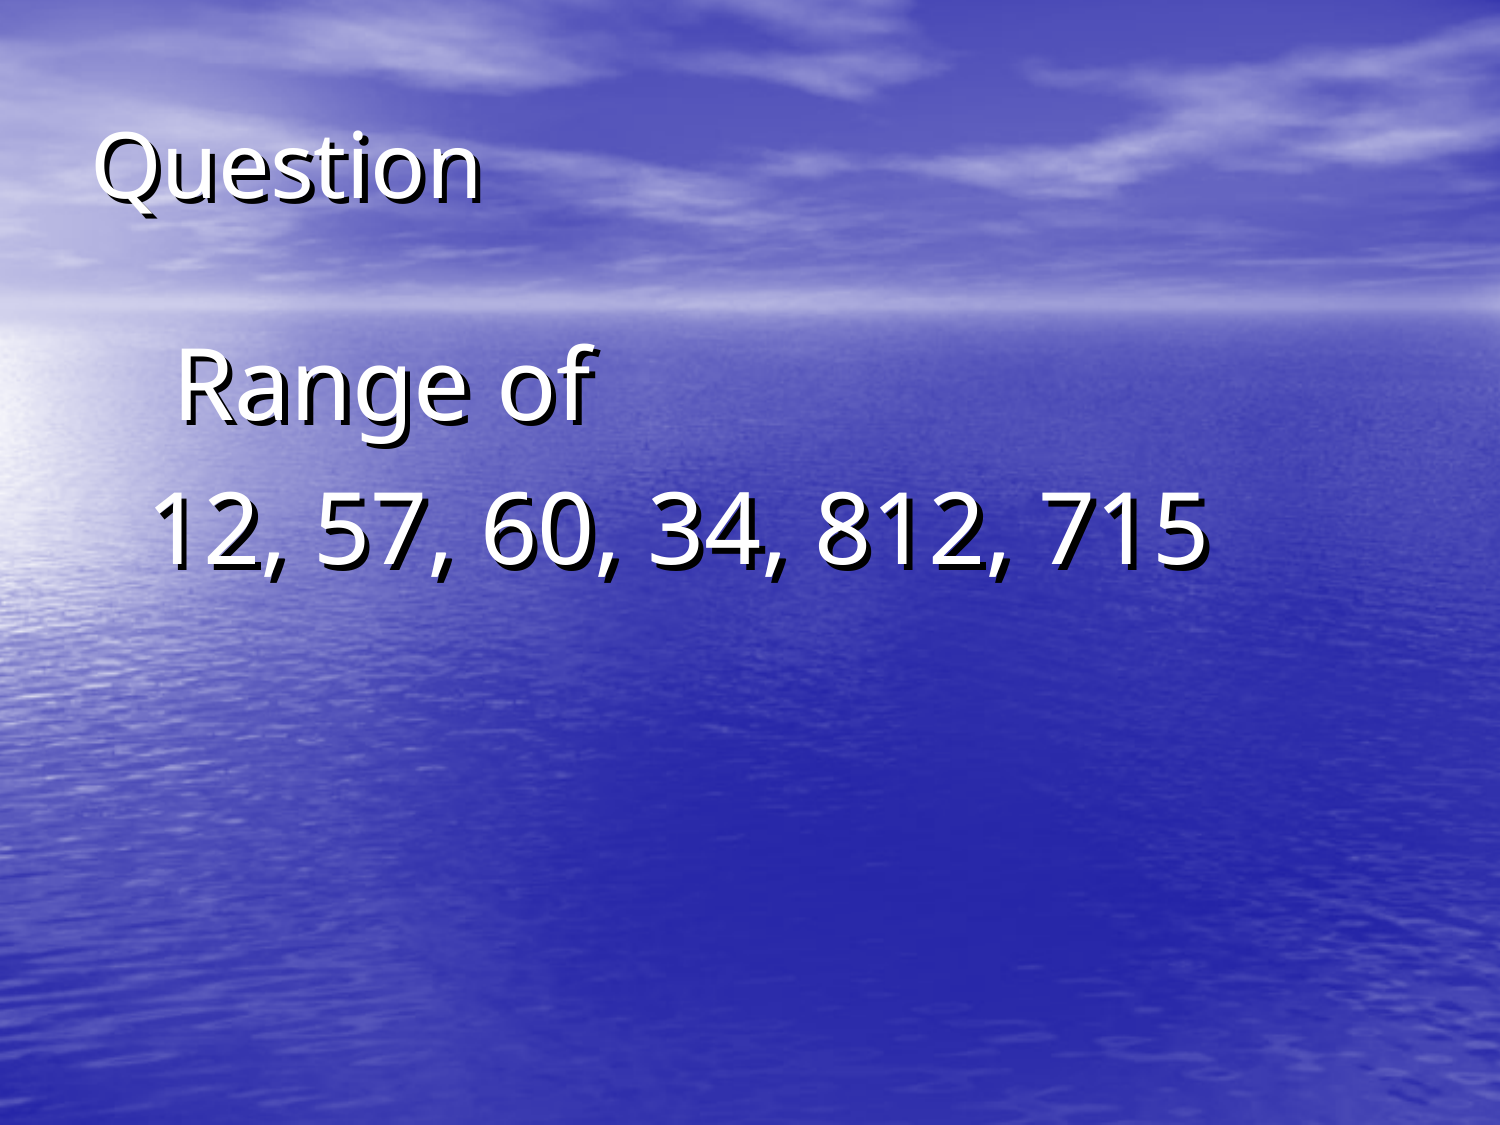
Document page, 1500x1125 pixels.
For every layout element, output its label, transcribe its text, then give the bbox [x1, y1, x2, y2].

picture [0, 0, 1500, 1125]
list Range of 12, 57, 60, 34, 812, 715 [75, 312, 1426, 988]
title Question [75, 47, 1426, 275]
